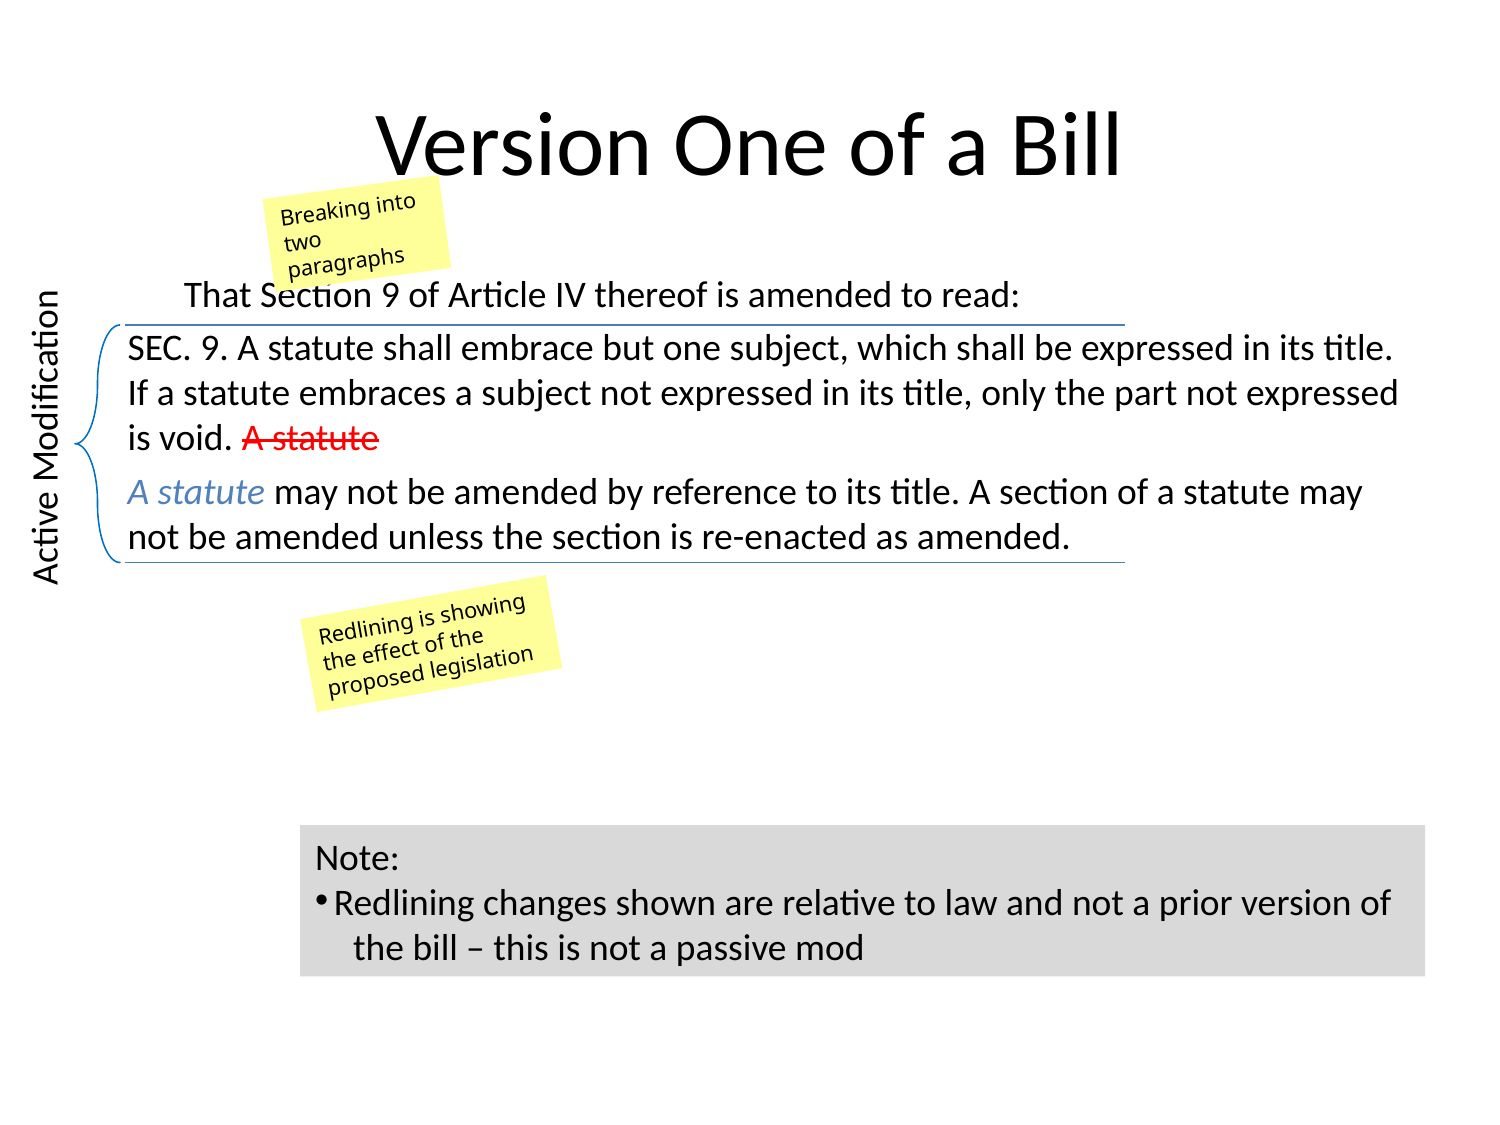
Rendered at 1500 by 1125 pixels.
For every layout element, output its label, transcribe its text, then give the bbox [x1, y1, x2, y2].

text_box Active Modification [12, 174, 76, 700]
text_box Breaking into two paragraphs [262, 174, 448, 267]
text_box Redlining is showing the effect of the proposed legislation [300, 575, 563, 713]
text_box Note: Redlining changes shown are relative to law and not a prior version of the bill – this is not a passive mod [300, 825, 1426, 977]
list That Section 9 of Article IV thereof is amended to read: SEC. 9. A statute shall embrace but one subject, which shall be expressed in its title. If a statute embraces a subject not expressed in its title, only the part not expressed is void. A statute A statute may not be amended by reference to its title. A section of a statute may not be amended unless the section is re-enacted as amended. [112, 262, 1426, 1005]
title Version One of a Bill [75, 45, 1426, 233]
